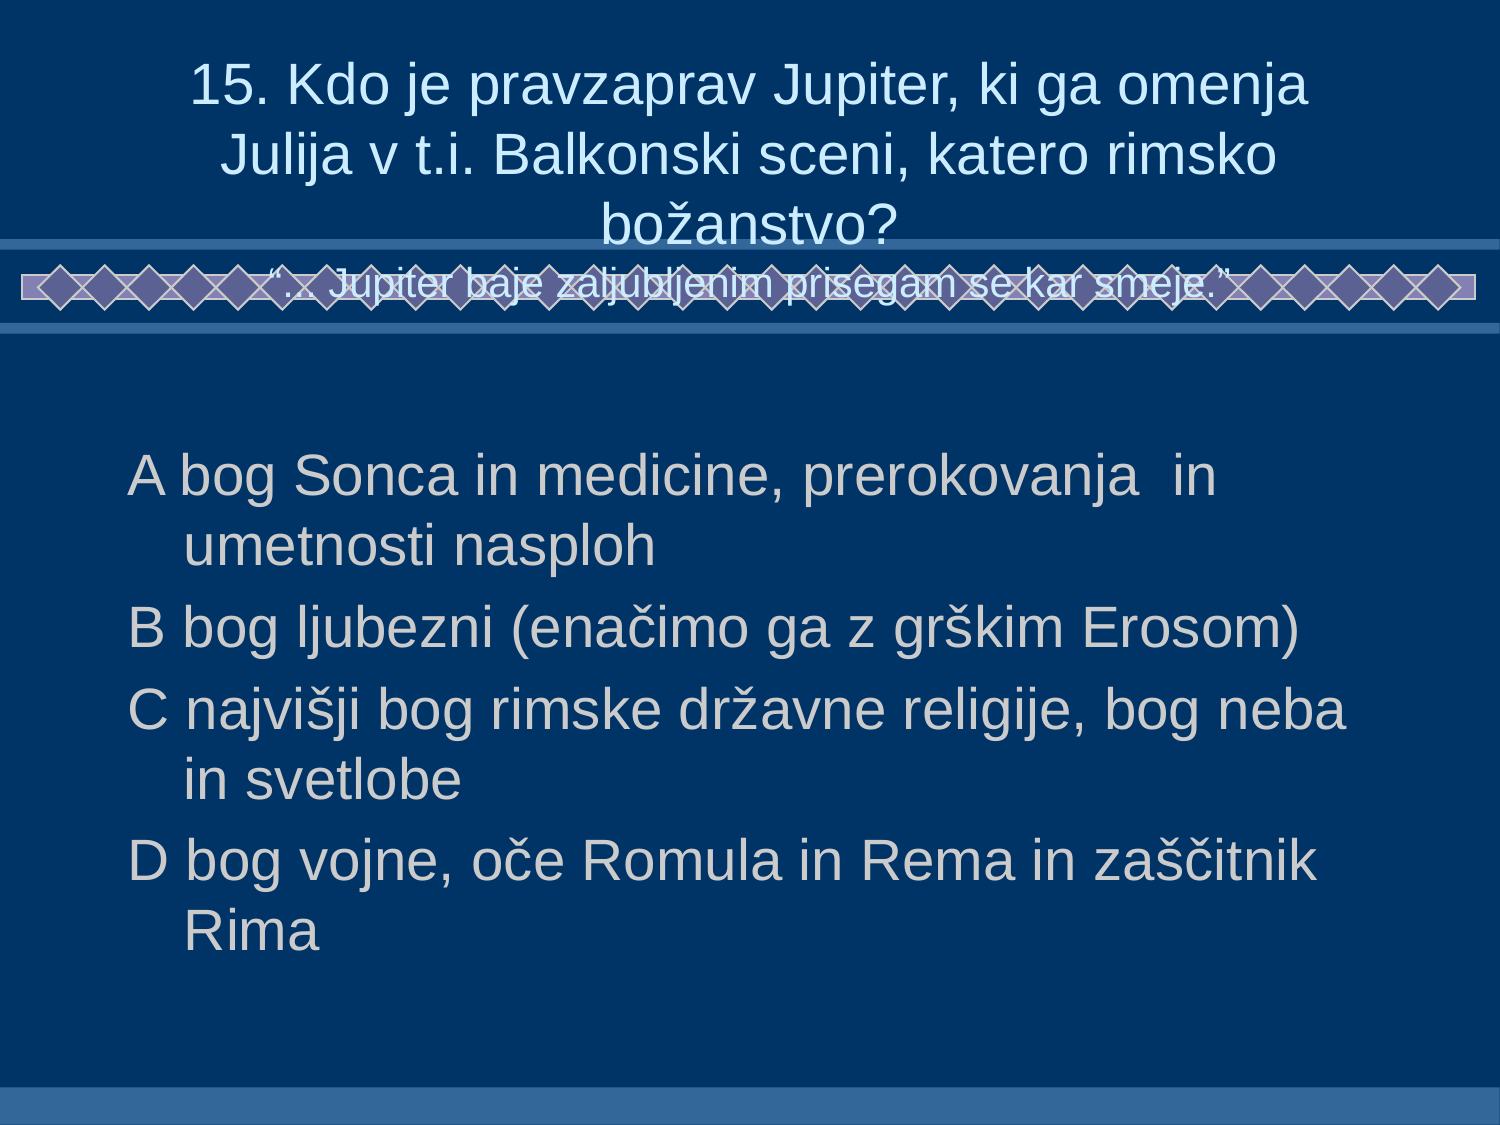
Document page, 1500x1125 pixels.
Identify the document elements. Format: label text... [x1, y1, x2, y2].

list A bog Sonca in medicine, prerokovanja in umetnosti nasploh B bog ljubezni (enačimo ga z grškim Erosom) C najvišji bog rimske državne religije, bog neba in svetlobe D bog vojne, oče Romula in Rema in zaščitnik Rima [112, 350, 1388, 1050]
title 15. Kdo je pravzaprav Jupiter, ki ga omenja Julija v t.i. Balkonski sceni, katero rimsko božanstvo? “... Jupiter baje zaljubljenim prisegam se kar smeje.” [112, 37, 1388, 225]
